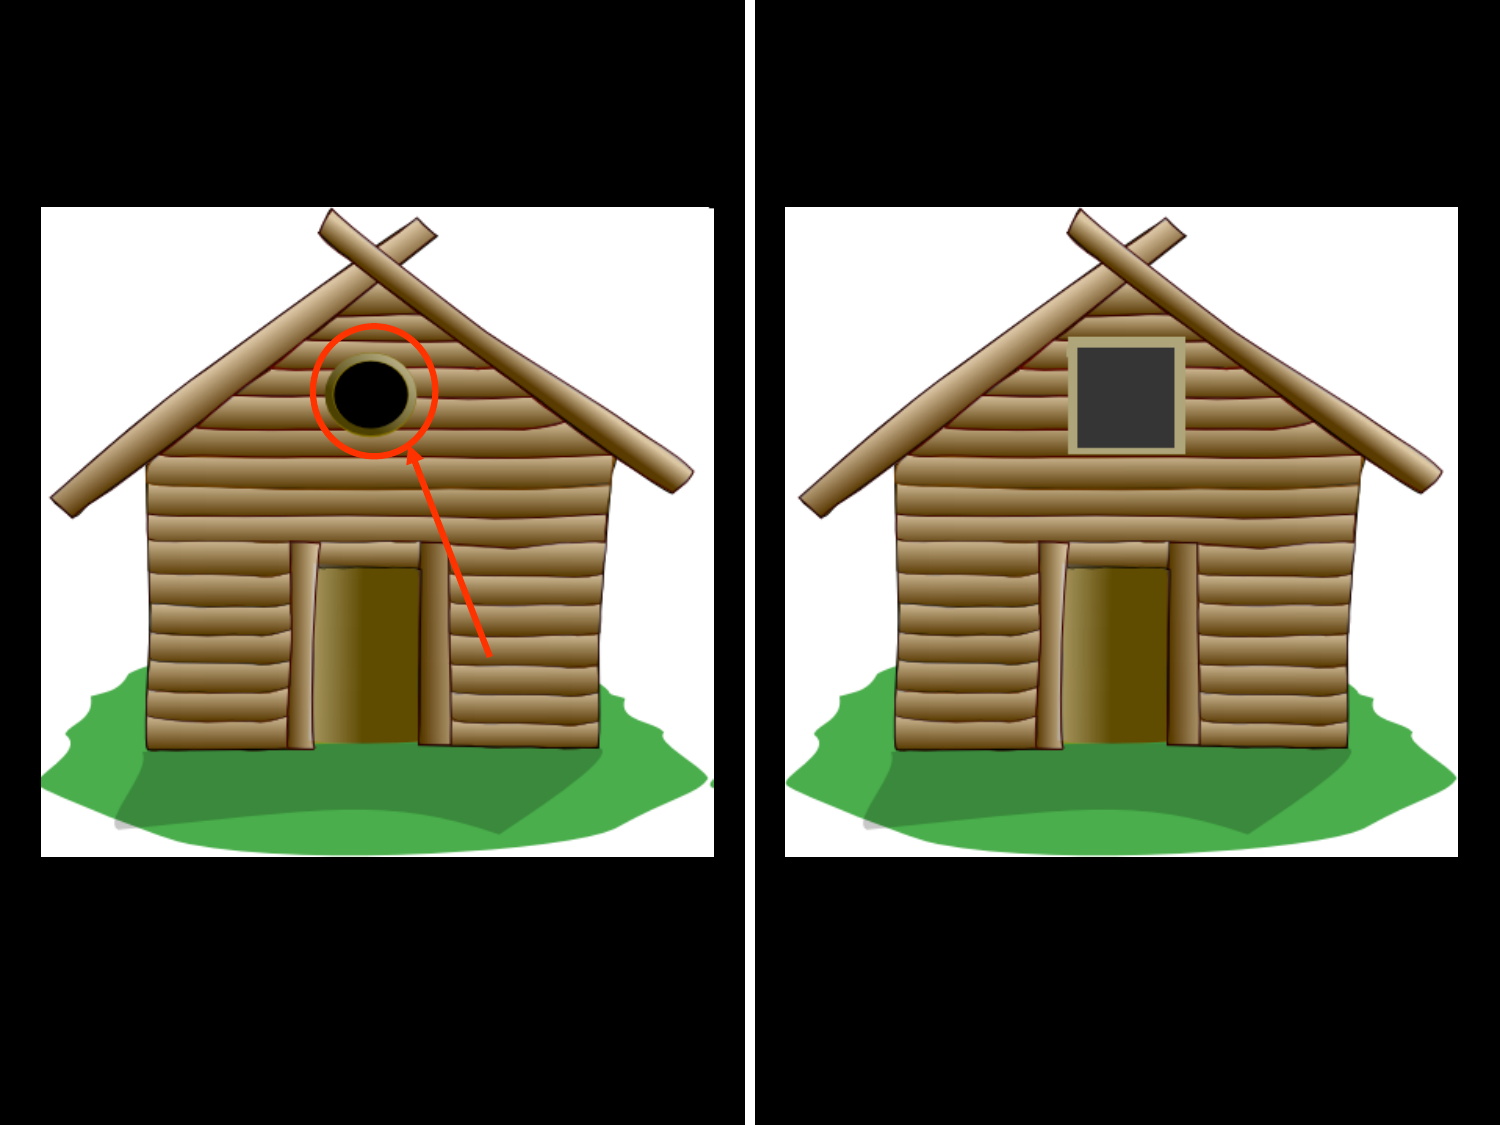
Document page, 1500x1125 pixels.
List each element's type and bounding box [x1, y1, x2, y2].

picture [785, 207, 1458, 857]
picture [41, 207, 714, 857]
